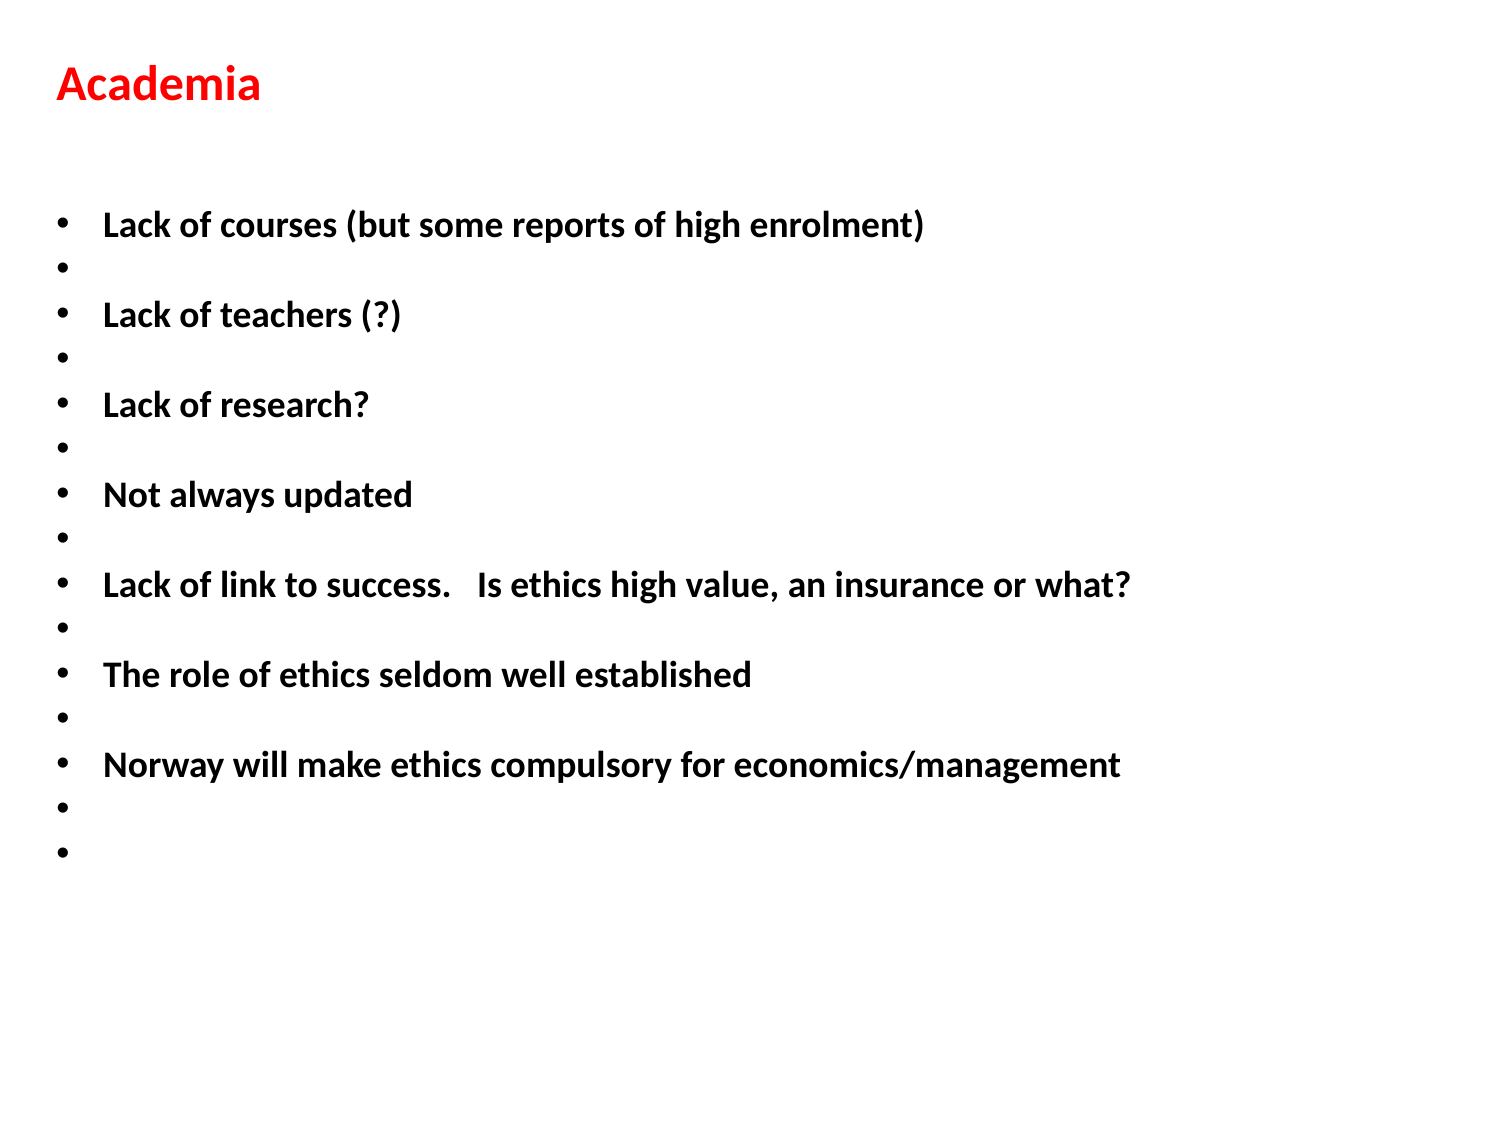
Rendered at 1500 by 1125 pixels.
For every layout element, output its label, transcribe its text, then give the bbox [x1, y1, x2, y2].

text_box Academia Lack of courses (but some reports of high enrolment) Lack of teachers (?) Lack of research? Not always updated Lack of link to success. Is ethics high value, an insurance or what? The role of ethics seldom well established Norway will make ethics compulsory for economics/management [41, 42, 1495, 891]
